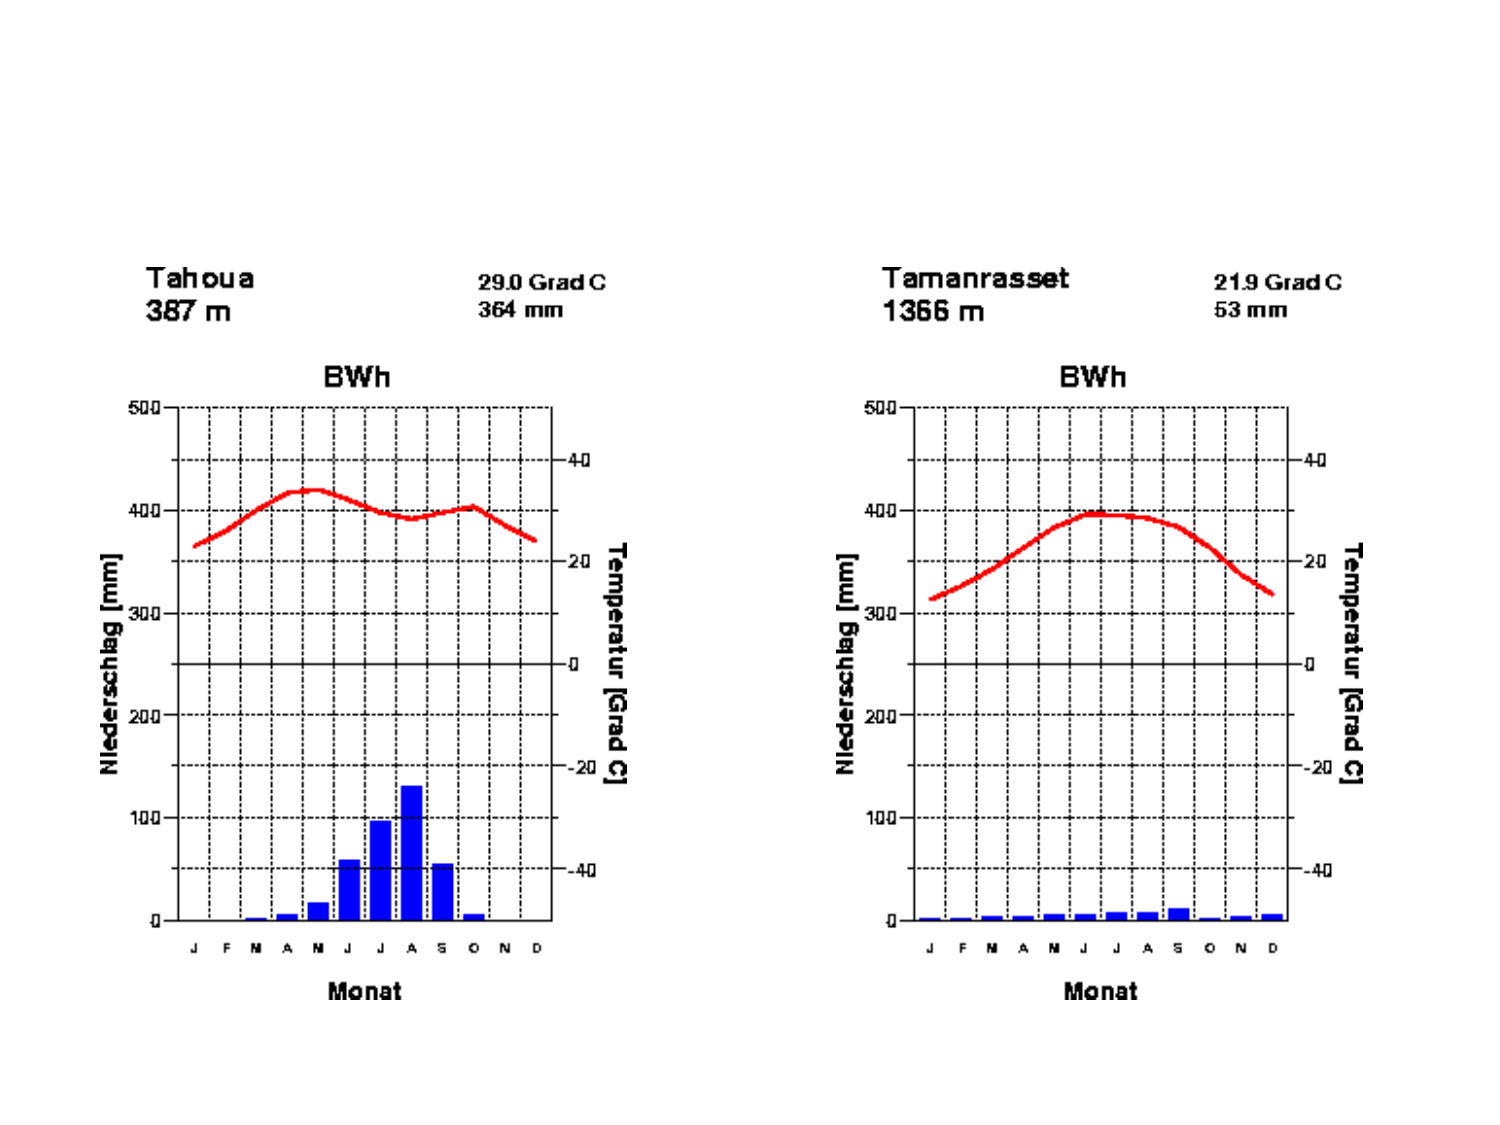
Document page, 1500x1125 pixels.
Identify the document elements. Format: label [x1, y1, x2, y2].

picture [836, 267, 1363, 1000]
picture [100, 267, 627, 1000]
